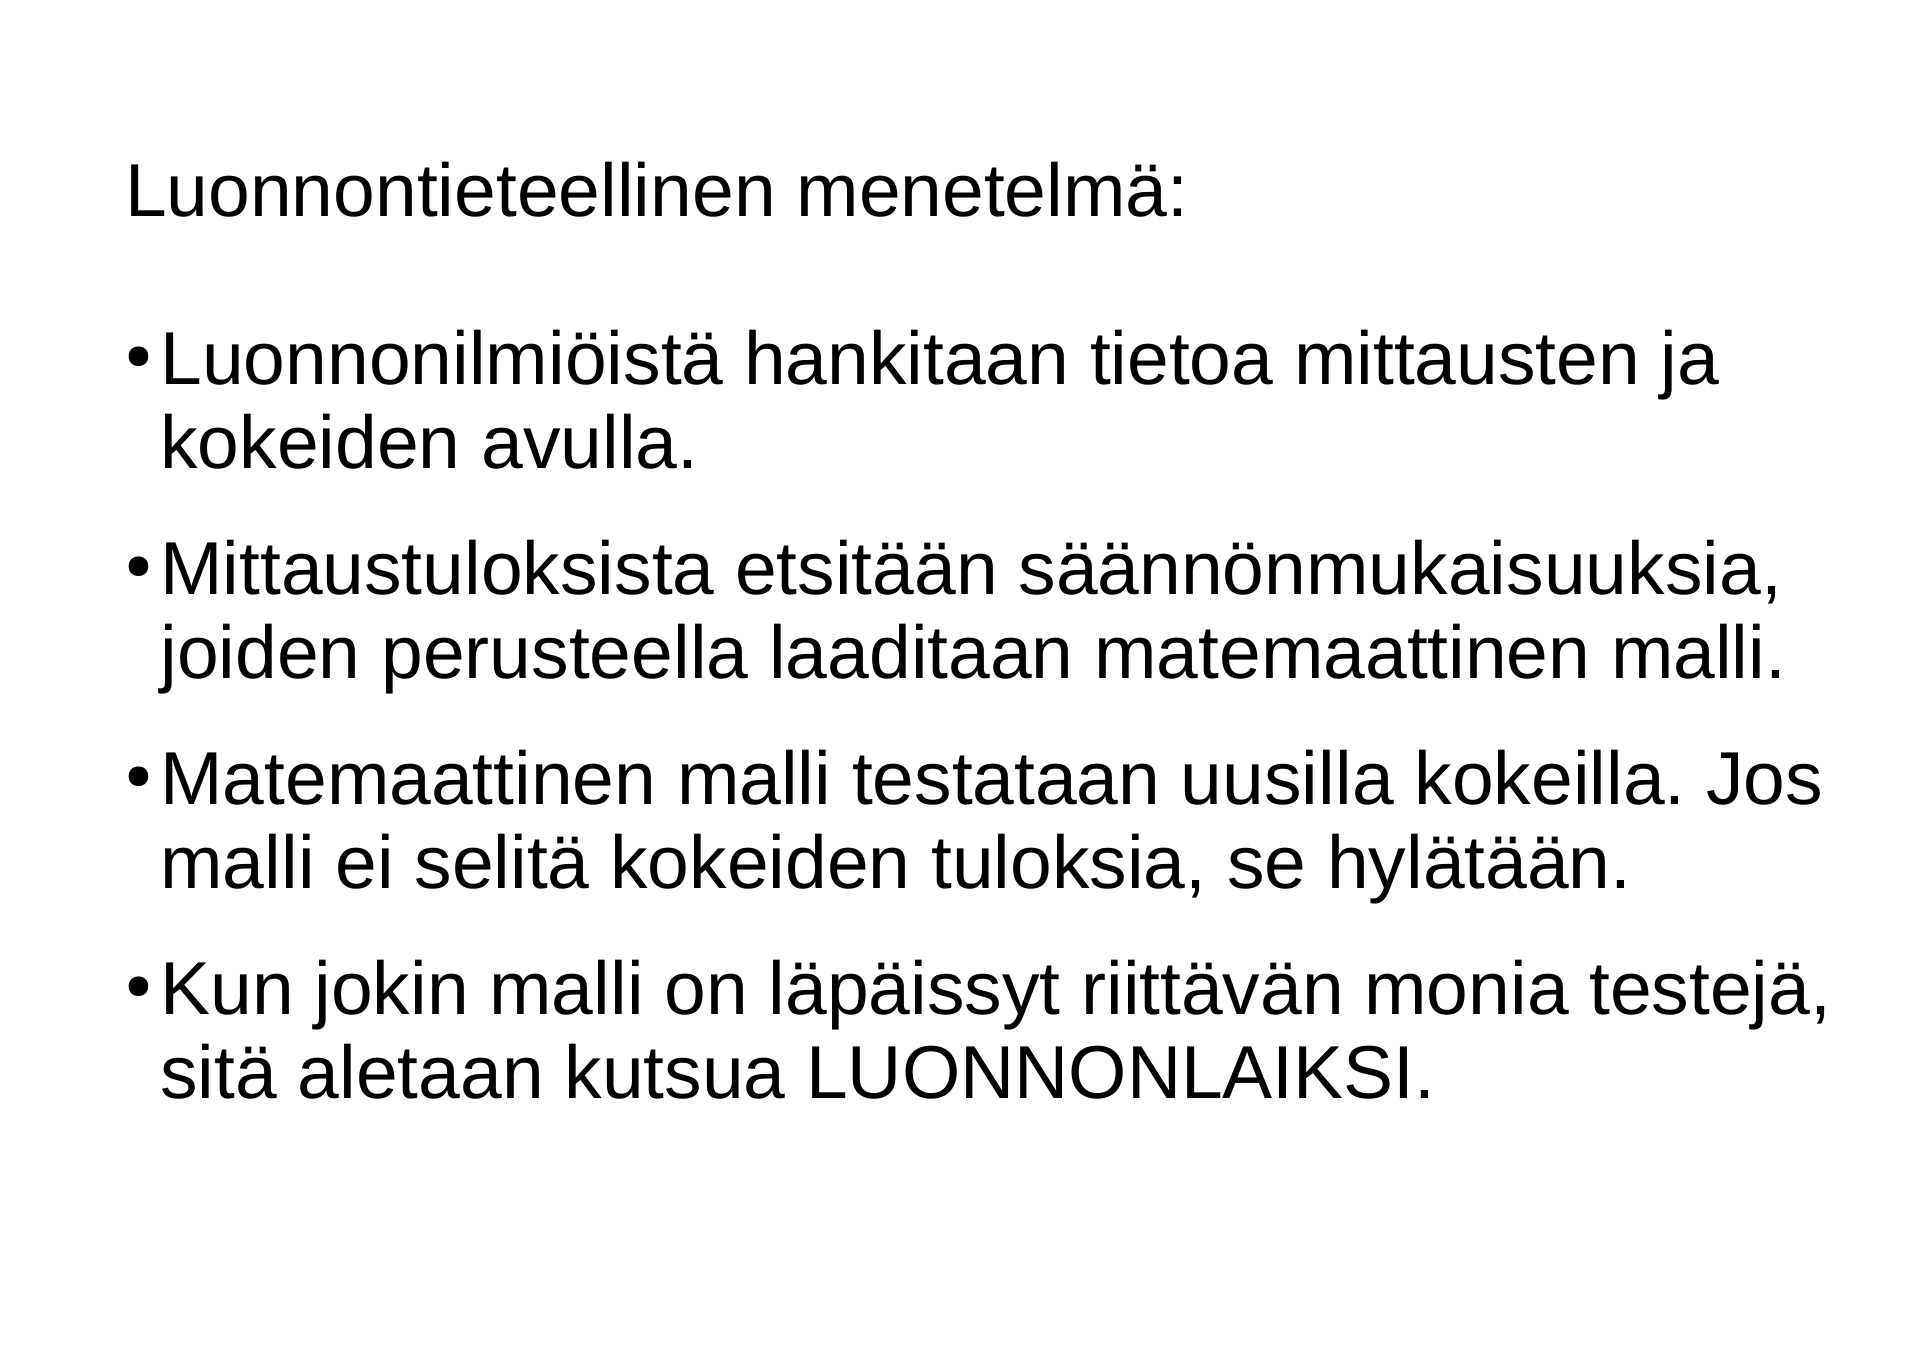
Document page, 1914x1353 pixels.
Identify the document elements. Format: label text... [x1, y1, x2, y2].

text_box Luonnontieteellinen menetelmä: Luonnonilmiöistä hankitaan tietoa mittausten ja kokeiden avulla. Mittaustuloksista etsitään säännönmukaisuuksia, joiden perusteella laaditaan matemaattinen malli. Matemaattinen malli testataan uusilla kokeilla. Jos malli ei selitä kokeiden tuloksia, se hylätään. Kun jokin malli on läpäissyt riittävän monia testejä, sitä aletaan kutsua LUONNONLAIKSI. [110, 141, 1867, 1122]
